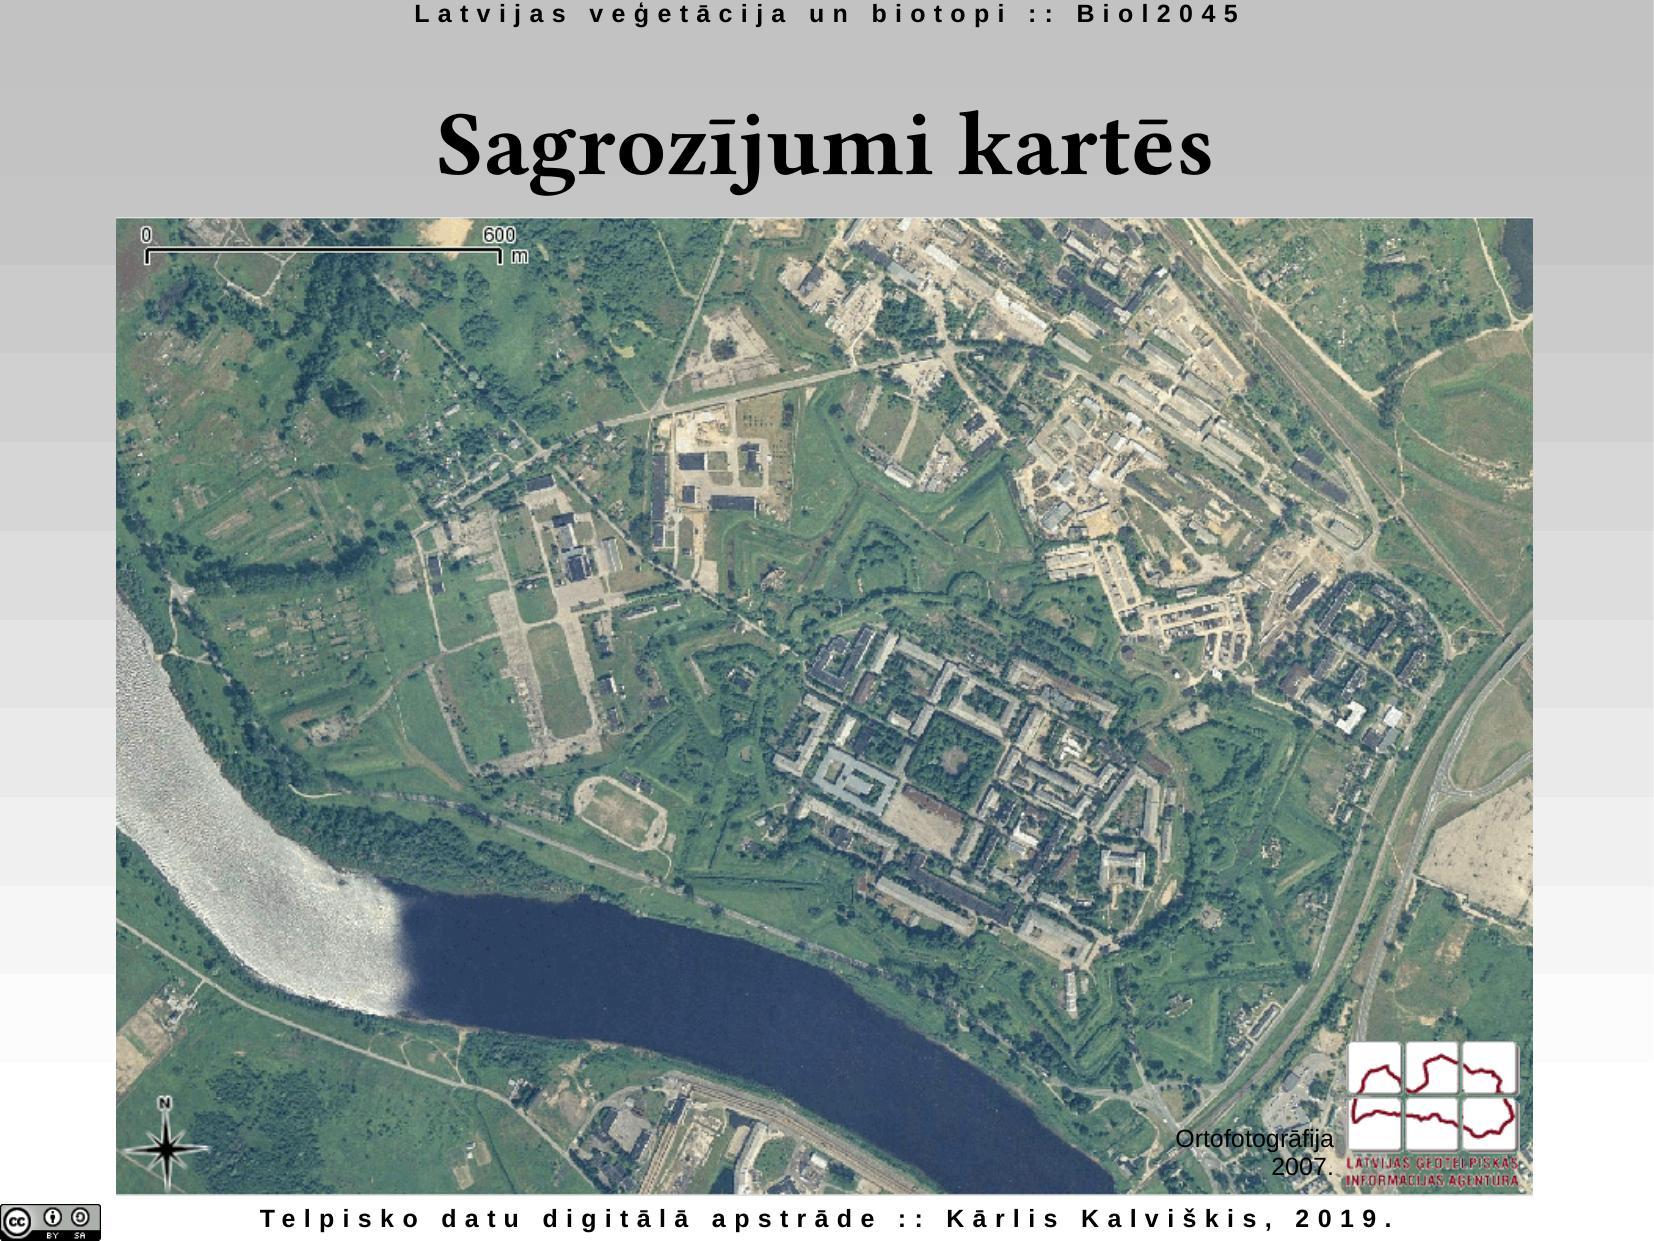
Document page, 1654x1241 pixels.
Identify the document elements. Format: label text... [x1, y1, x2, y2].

picture [0, 217, 1654, 1241]
text_box Ortofotogrāfija 2007. [1174, 1124, 1335, 1181]
title Sagrozījumi kartēs [0, 1, 1654, 287]
